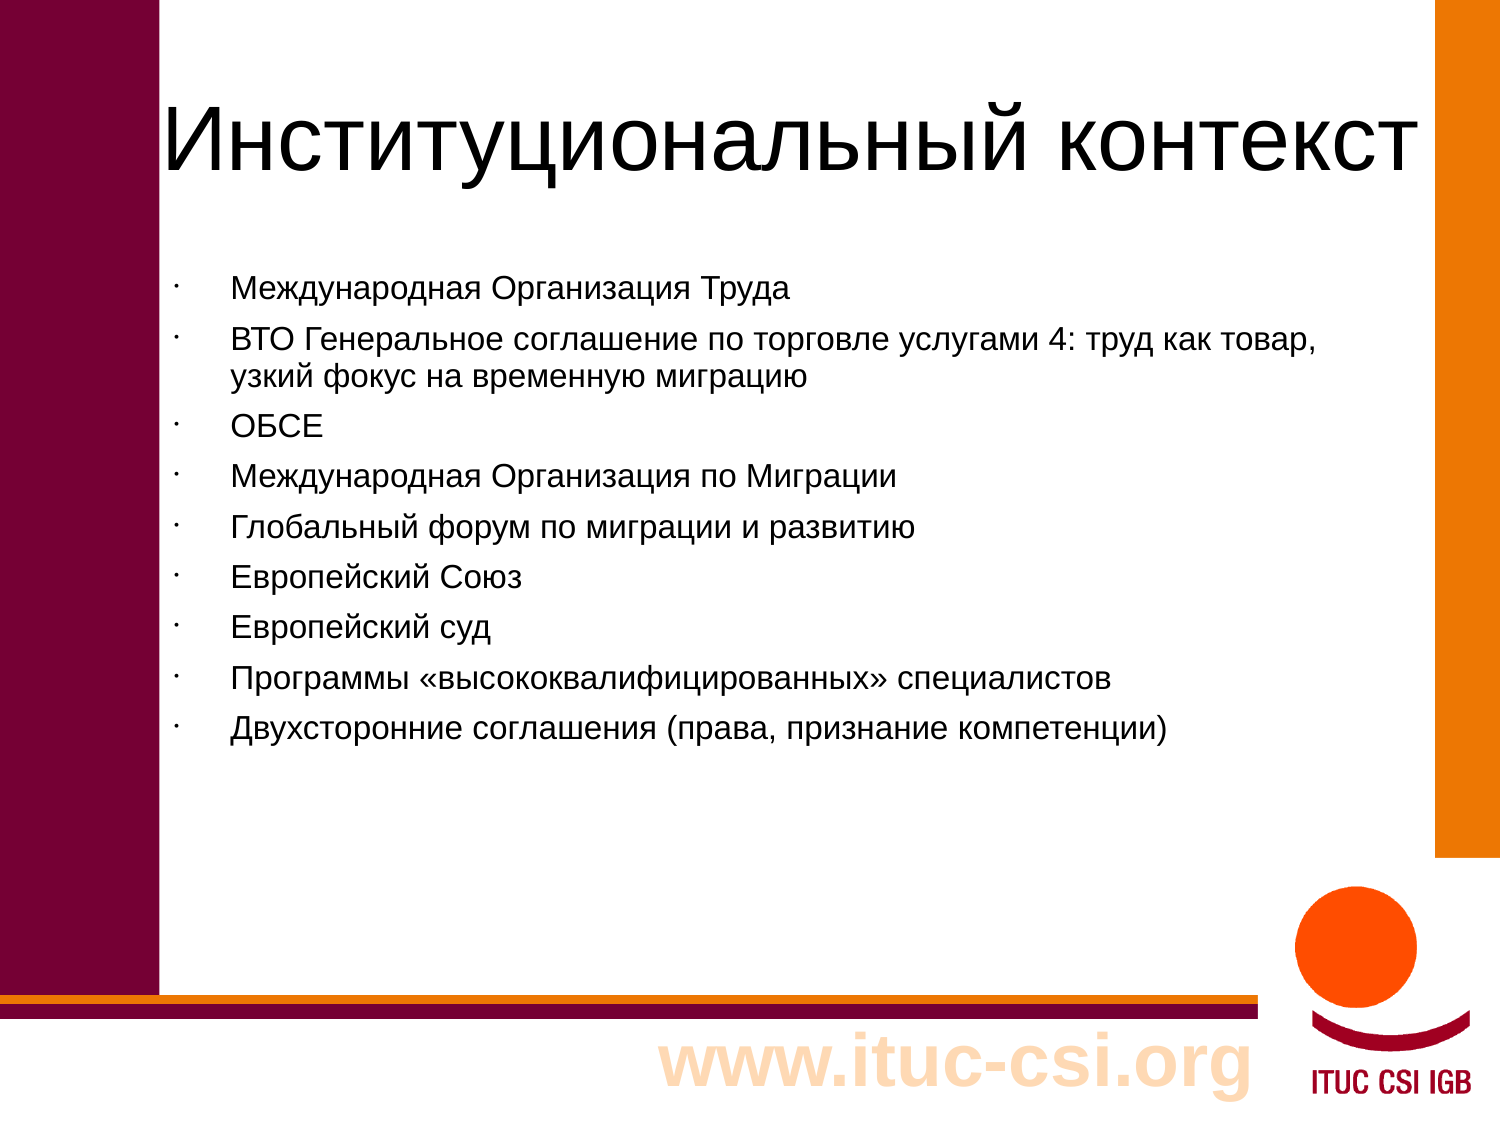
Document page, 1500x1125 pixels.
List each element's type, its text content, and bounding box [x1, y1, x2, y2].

text_box www.ituc-csi.org [100, 1011, 1270, 1117]
text_box [0, 0, 1500, 1125]
title Институциональный контекст [160, 45, 1435, 233]
picture [1295, 886, 1471, 1094]
text_box [0, 0, 160, 995]
list Международная Организация Труда ВТО Генеральное соглашение по торговле услугами 4: труд как товар, узкий фокус на временную миграцию ОБСЕ Международная Организация по Миграции Глобальный форум по миграции и развитию Европейский Союз Европейский суд Программы «высококвалифицированных» специалистов Двухсторонние соглашения (права, признание компетенции) [160, 262, 1425, 870]
